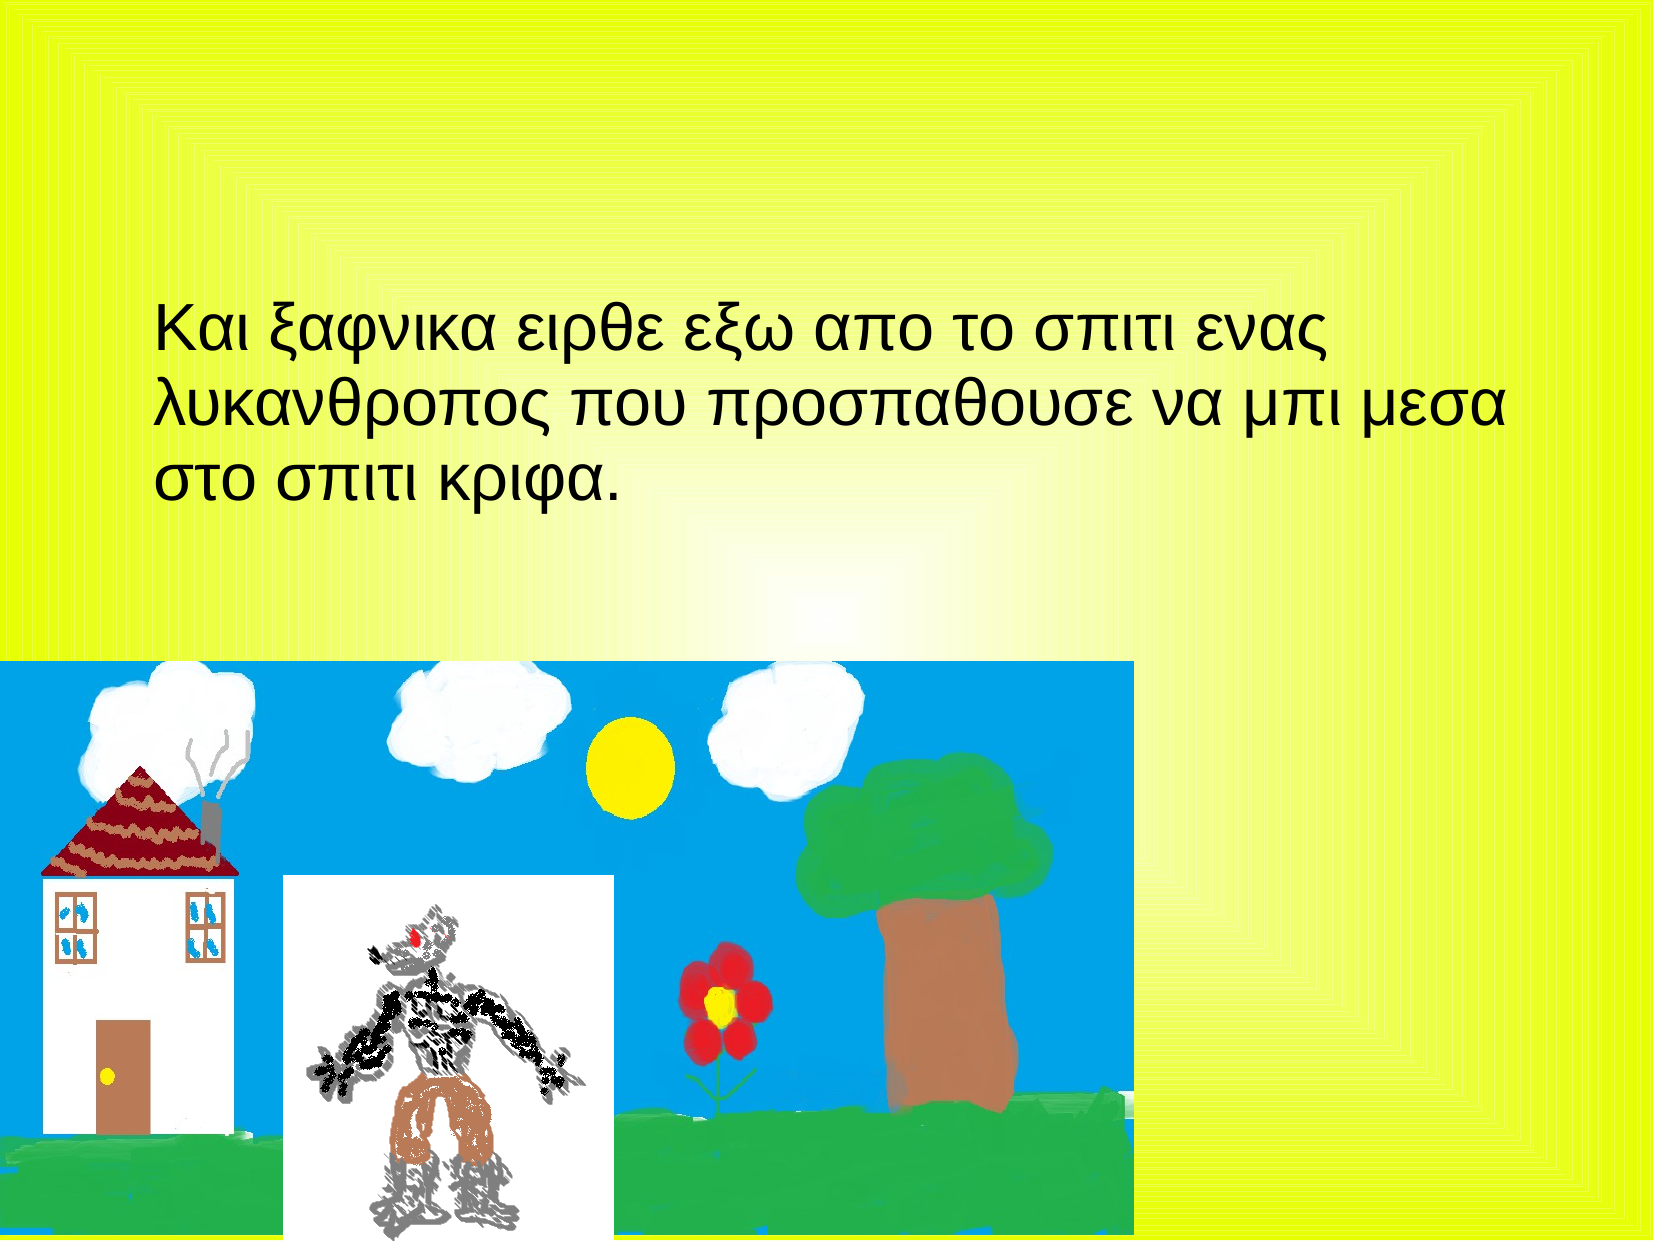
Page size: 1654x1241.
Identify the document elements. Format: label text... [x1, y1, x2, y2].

picture [586, 717, 676, 820]
title [82, 49, 1571, 257]
picture [0, 661, 1134, 1241]
picture [387, 661, 571, 783]
picture [708, 661, 865, 802]
list Και ξαφνικα ειρθε εξω απο το σπιτι ενας λυκανθροπος που προσπαθουσε να μπι μεσα στο σπιτι κριφα. [82, 290, 1538, 1010]
